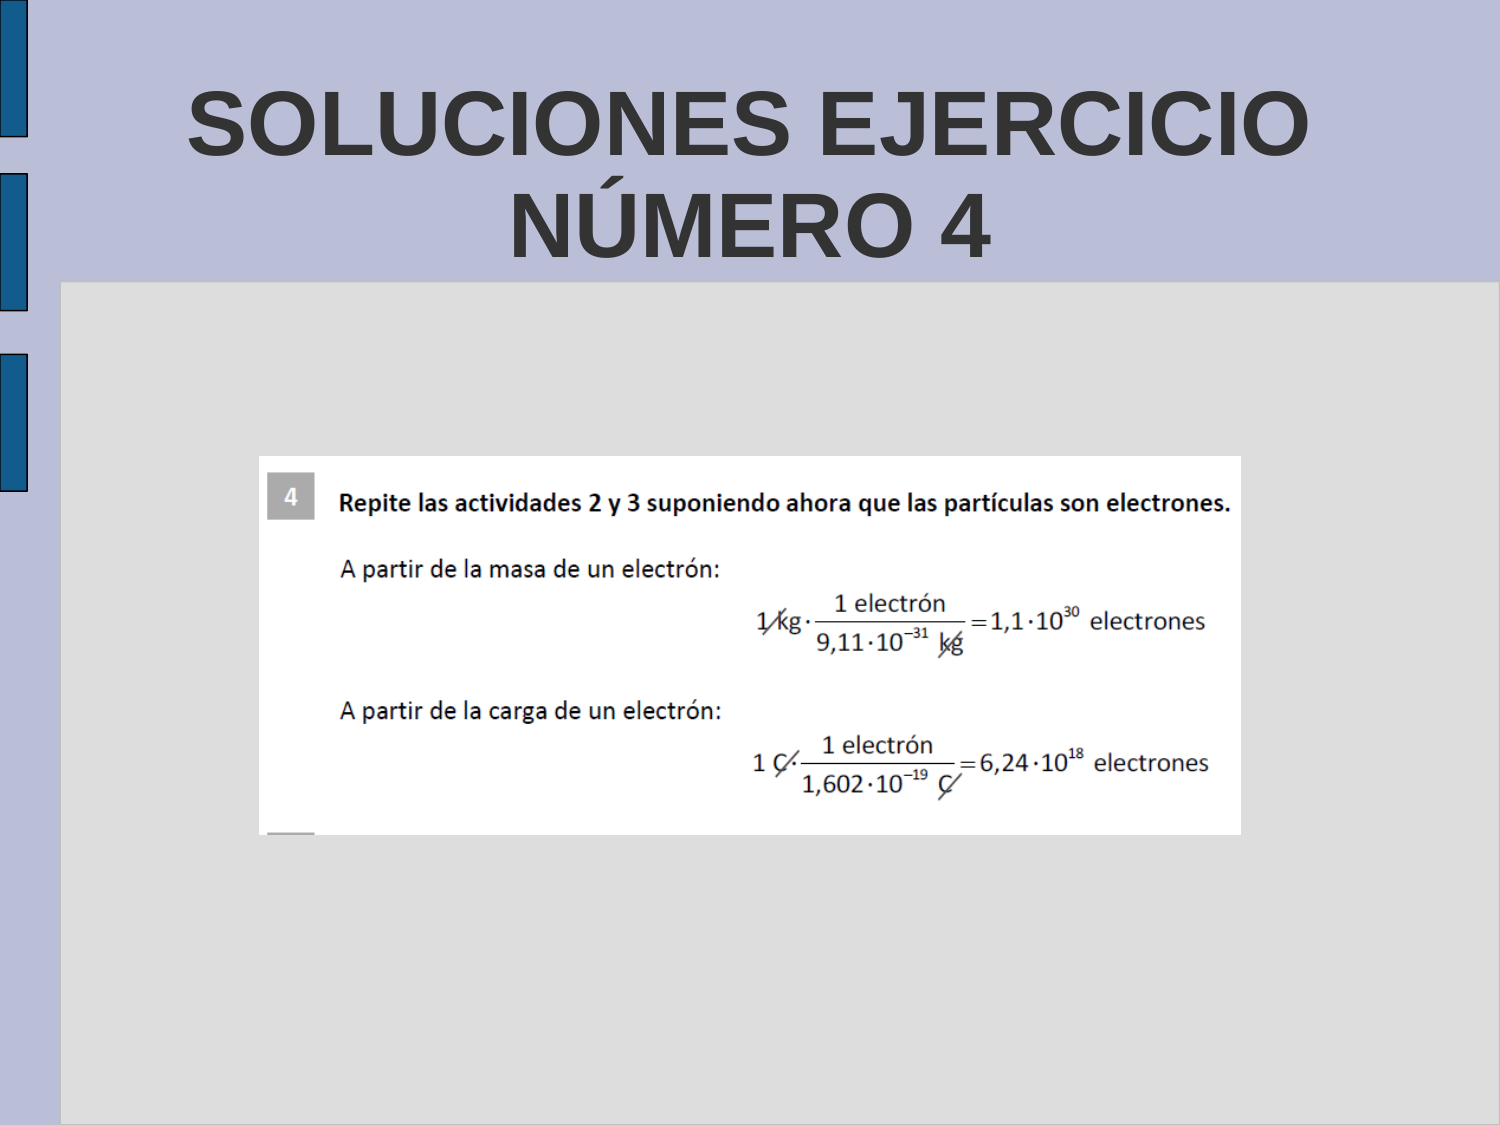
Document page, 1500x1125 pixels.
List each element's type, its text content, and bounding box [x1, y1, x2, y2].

title SOLUCIONES EJERCICIO NÚMERO 4 [110, 73, 1391, 279]
picture [259, 456, 1241, 835]
